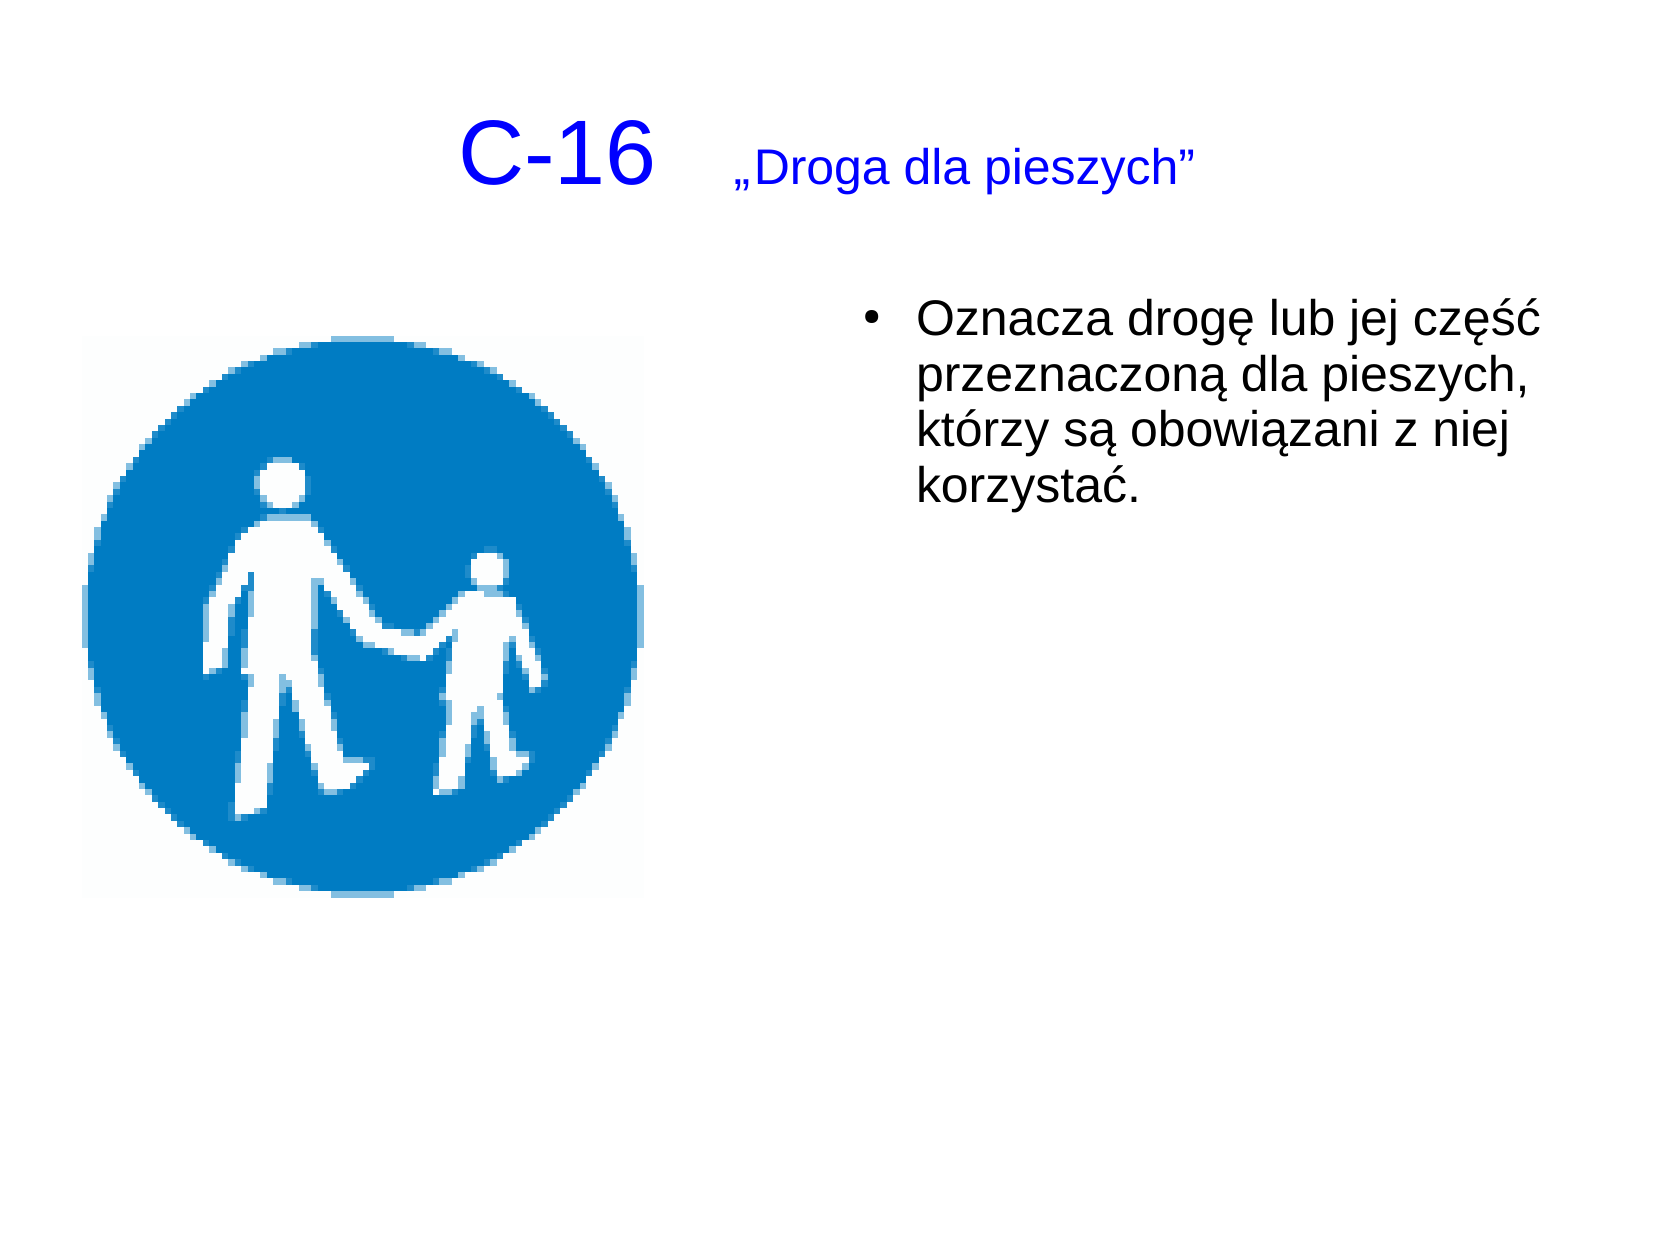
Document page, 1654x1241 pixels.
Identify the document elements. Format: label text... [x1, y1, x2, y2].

list Oznacza drogę lub jej część przeznaczoną dla pieszych, którzy są obowiązani z niej korzystać. [845, 290, 1572, 1094]
title C-16 „ Droga dla pieszych” [82, 56, 1571, 250]
picture [82, 336, 644, 898]
